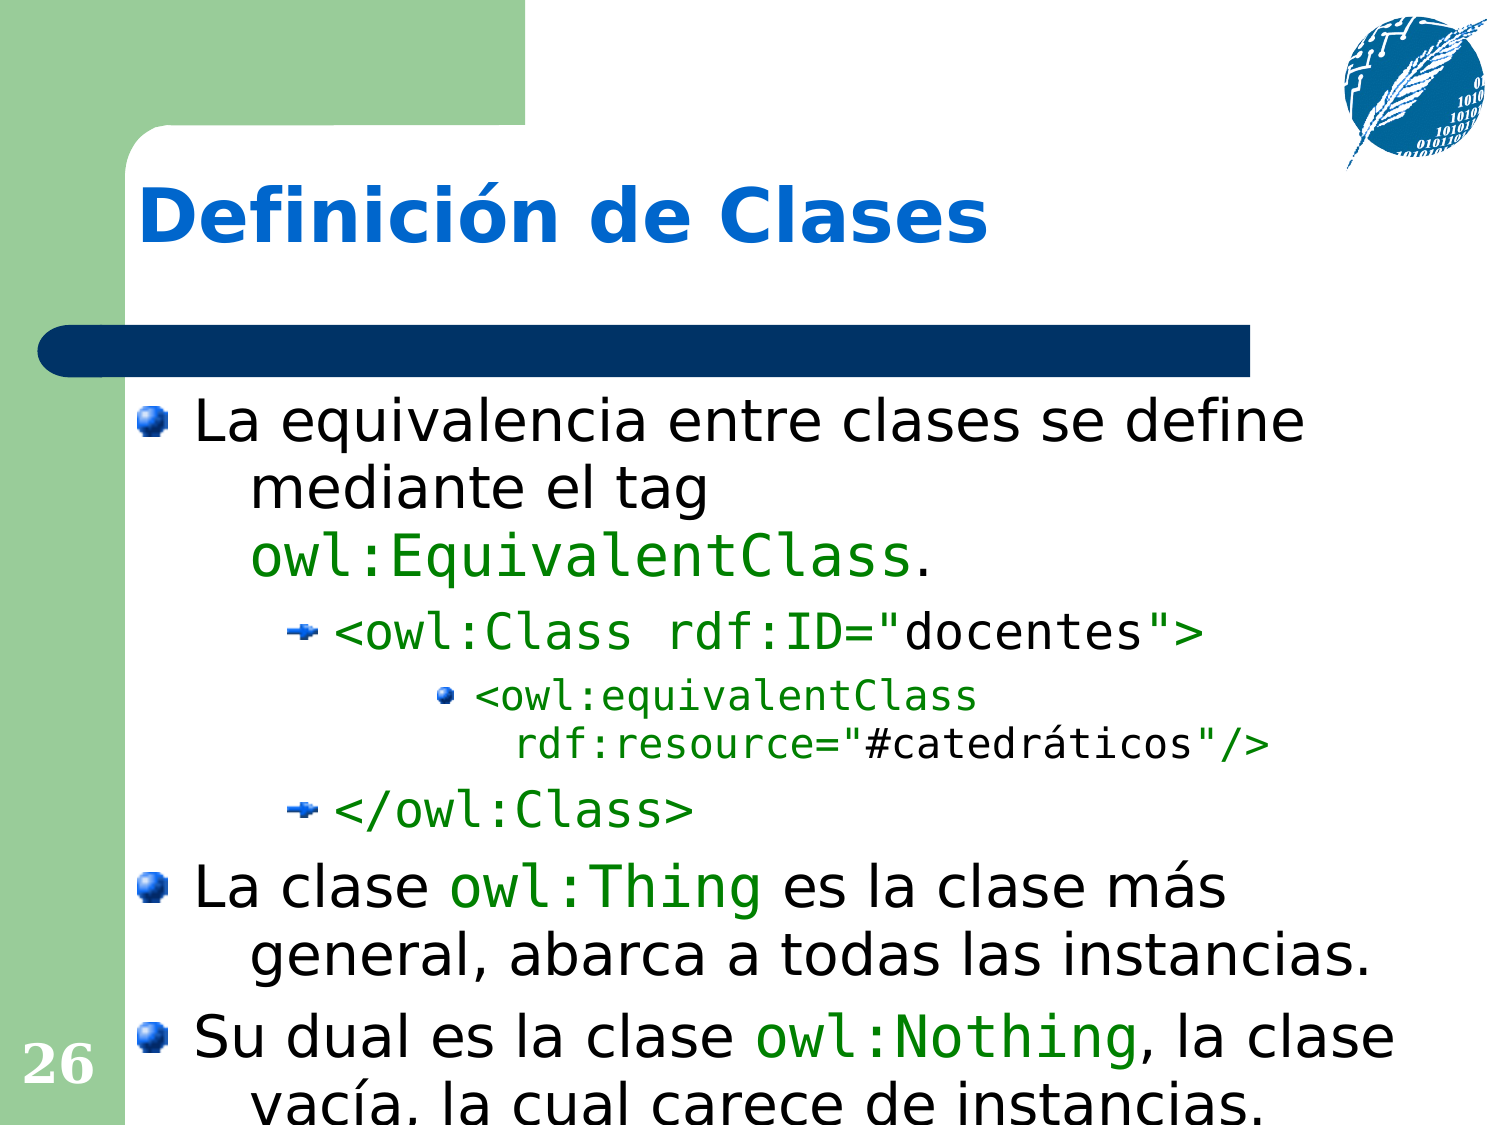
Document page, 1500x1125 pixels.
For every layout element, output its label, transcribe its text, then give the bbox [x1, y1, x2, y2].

title Definición de Clases [136, 136, 1413, 301]
picture [1436, 127, 1450, 136]
picture [1416, 140, 1425, 149]
picture [1341, 15, 1487, 172]
picture [1427, 138, 1431, 148]
list La equivalencia entre clases se define mediante el tag owl:EquivalentClass. <owl:Class rdf:ID="docentes"> <owl:equivalentClass rdf:resource="#catedráticos"/> </owl:Class> La clase owl:Thing es la clase más general, abarca a todas las instancias. Su dual es la clase owl:Nothing, la clase vacía, la cual carece de instancias. [137, 387, 1400, 1084]
picture [1433, 139, 1440, 147]
